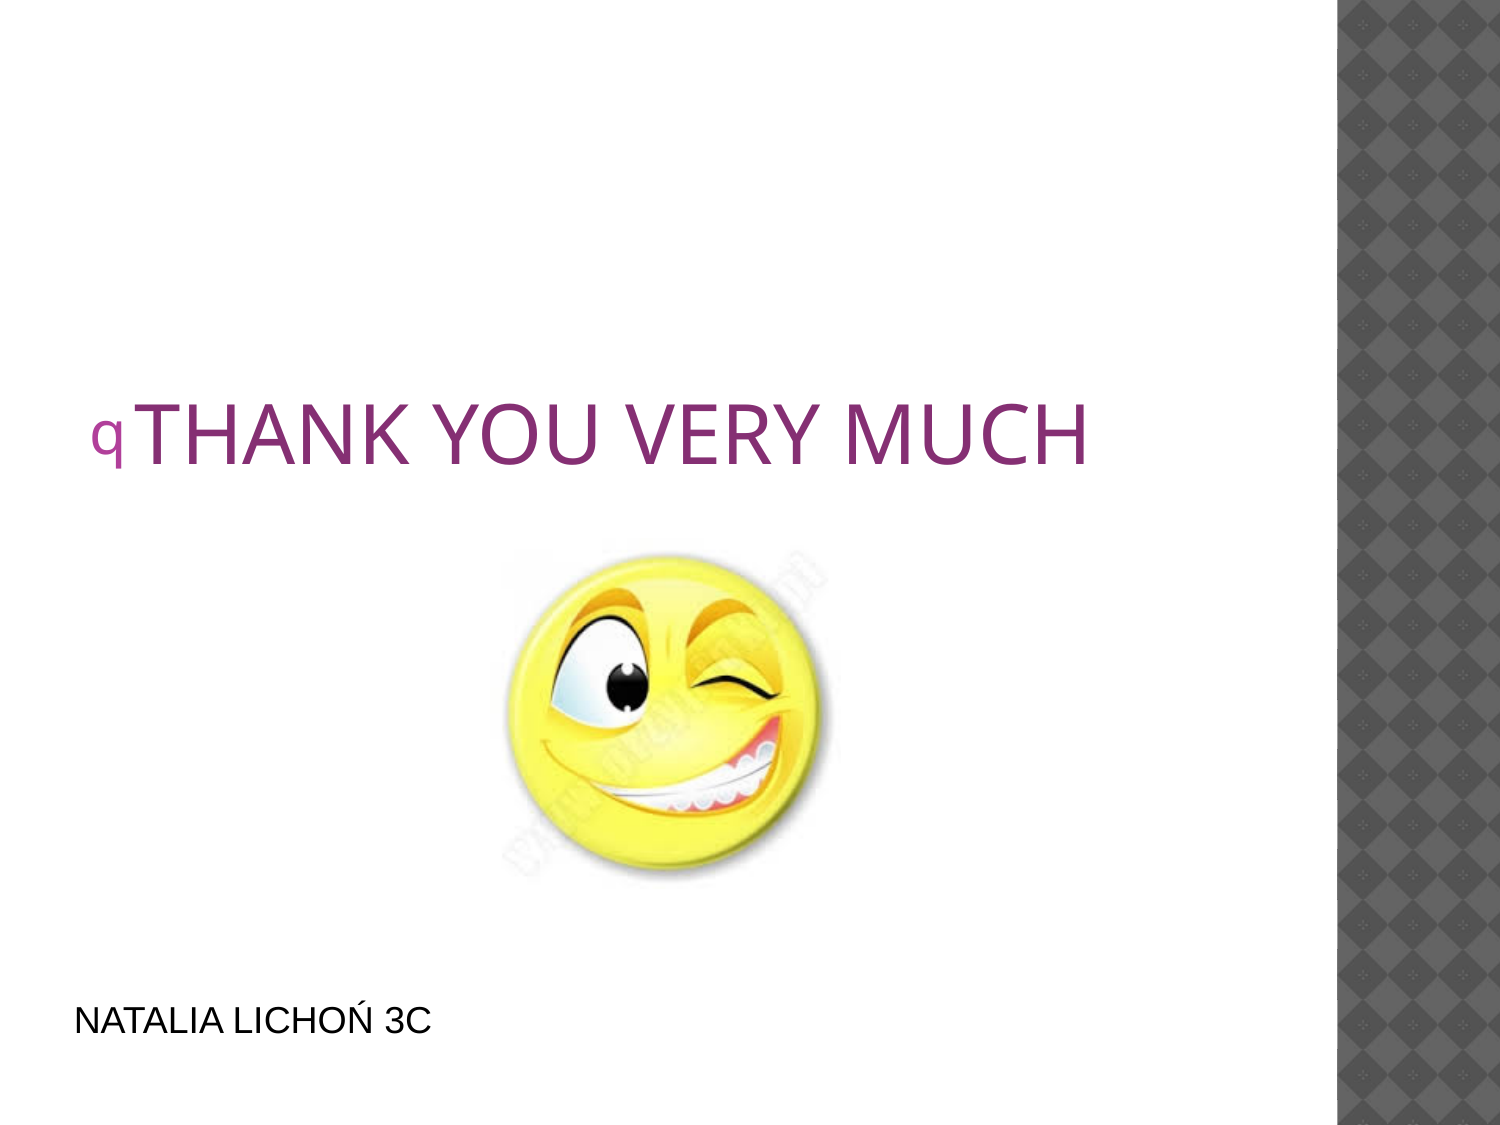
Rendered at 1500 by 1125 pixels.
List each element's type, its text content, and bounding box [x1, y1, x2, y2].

picture [490, 538, 841, 889]
text_box NATALIA LICHOŃ 3C [59, 992, 993, 1049]
list THANK YOU VERY MUCH [75, 373, 1263, 1059]
picture [1337, 0, 1500, 1125]
